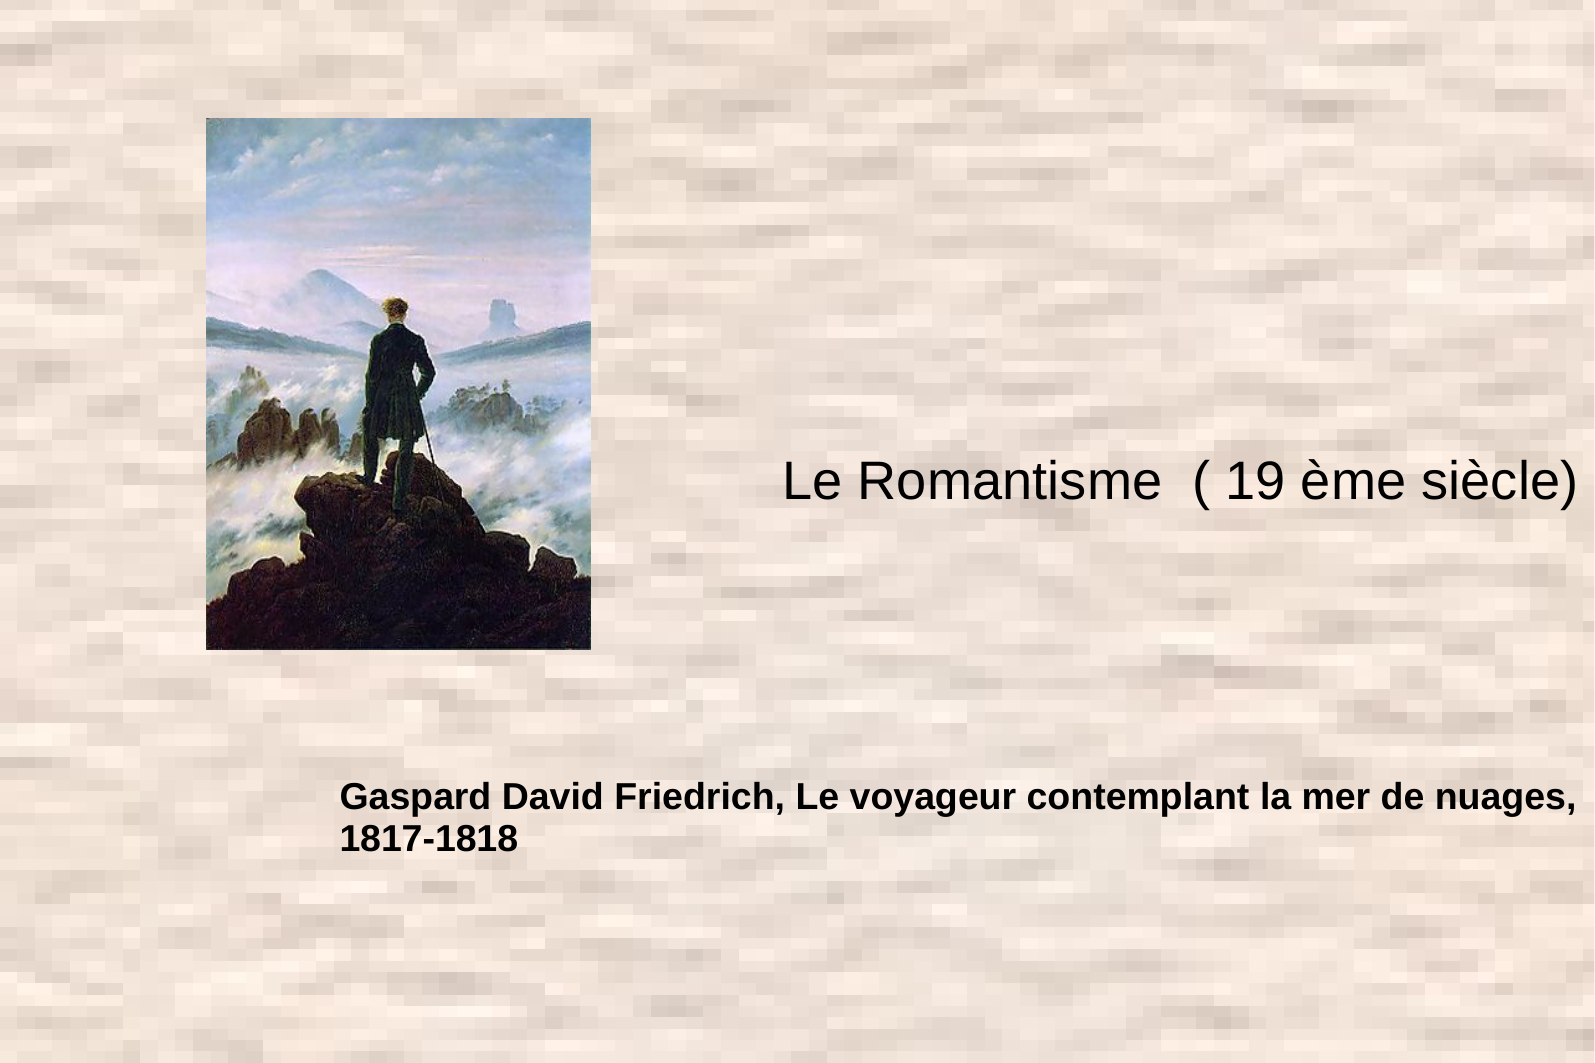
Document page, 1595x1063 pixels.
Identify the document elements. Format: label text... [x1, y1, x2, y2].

picture [0, 0, 1595, 1063]
text_box Gaspard David Friedrich, Le voyageur contemplant la mer de nuages, 1817-1818 [324, 767, 1595, 869]
text_box Le Romantisme ( 19 ème siècle) [767, 442, 1595, 519]
